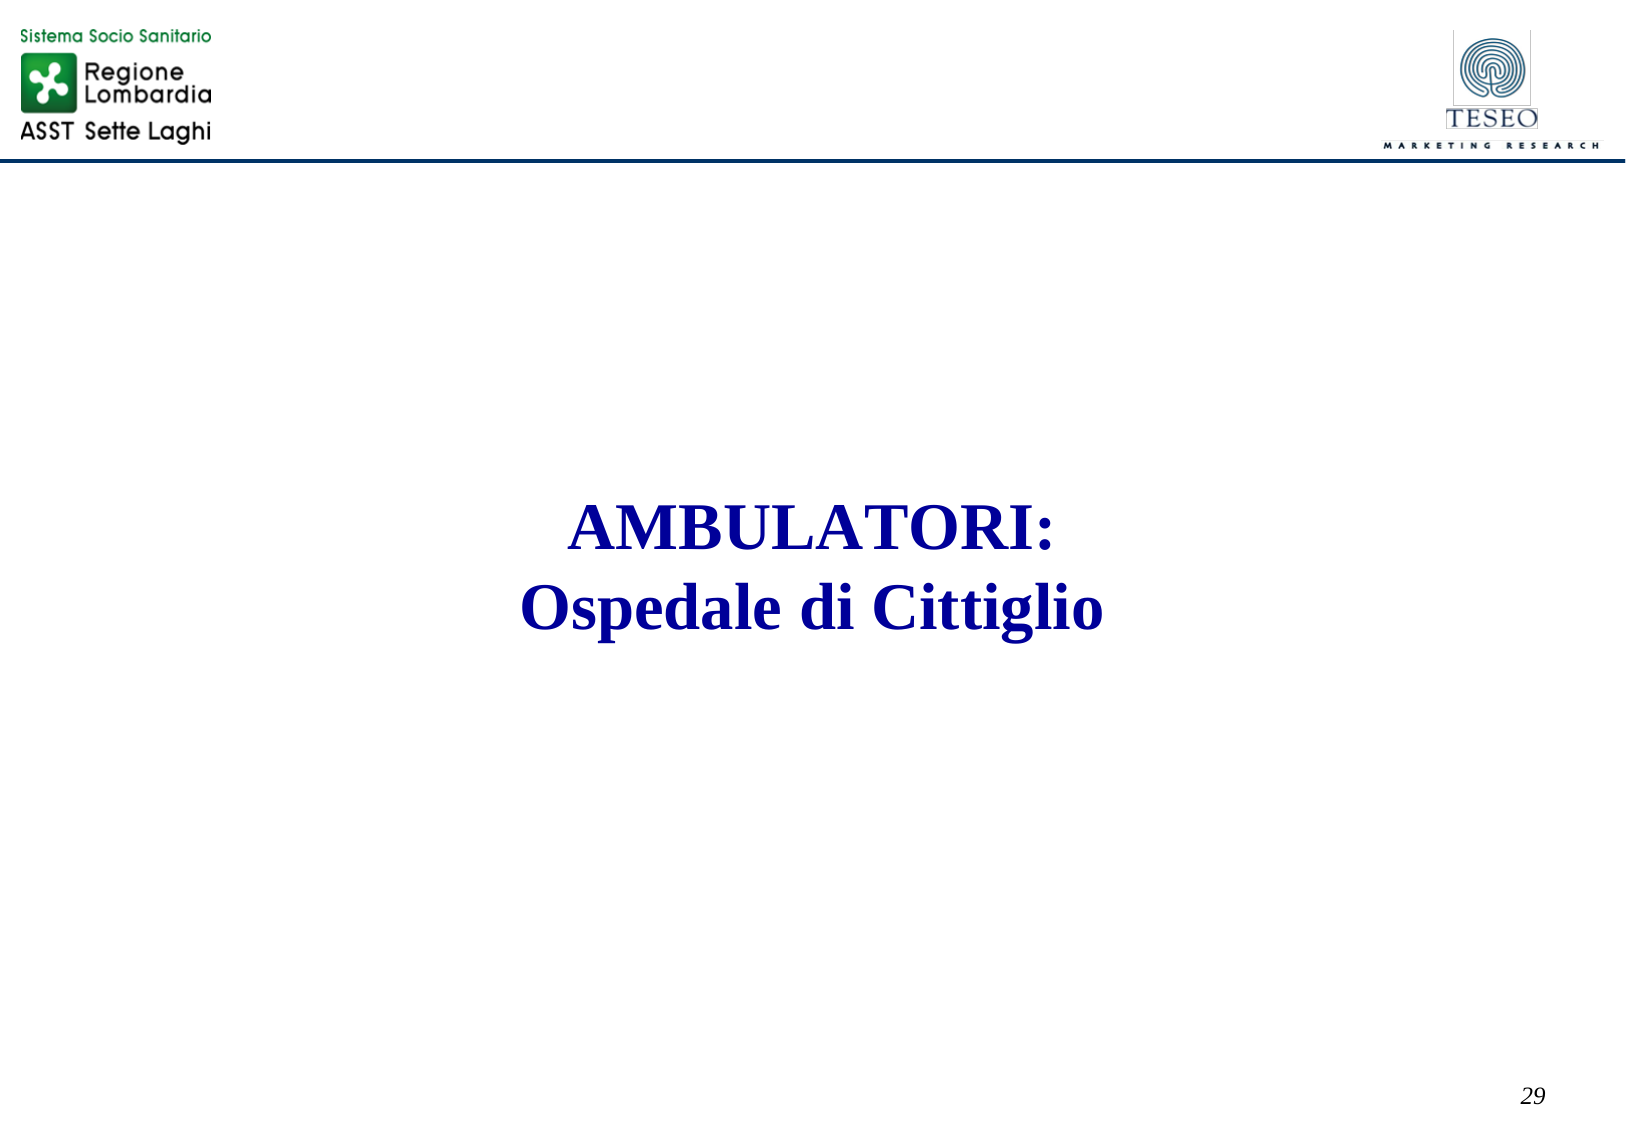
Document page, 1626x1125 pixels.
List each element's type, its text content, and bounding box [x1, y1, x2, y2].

picture [1381, 30, 1604, 149]
text_box AMBULATORI: Ospedale di Cittiglio [121, 469, 1504, 657]
picture [21, 26, 211, 148]
